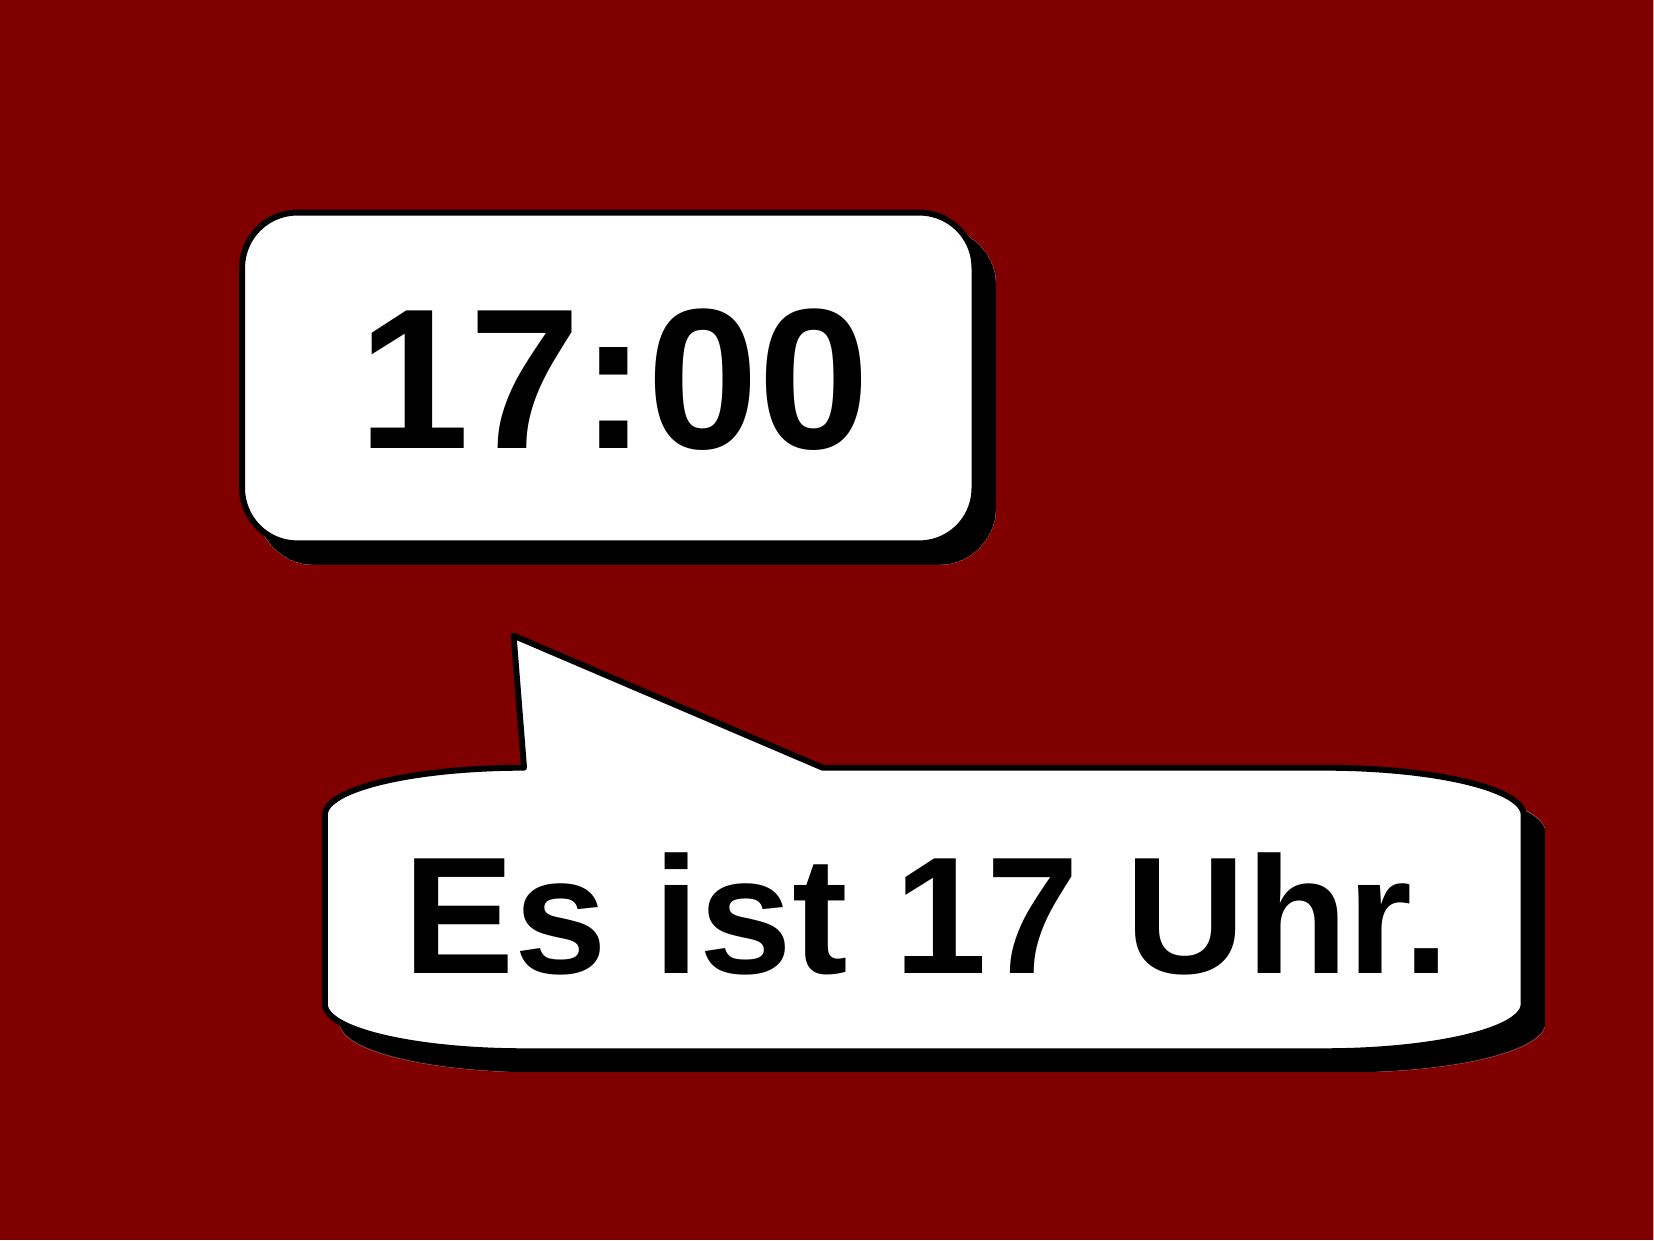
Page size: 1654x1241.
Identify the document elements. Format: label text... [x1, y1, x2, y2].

text_box [324, 635, 1524, 1052]
text_box [242, 212, 975, 544]
text_box Es ist 17 Uhr. [348, 814, 1506, 1025]
text_box 17:00 [295, 259, 934, 508]
